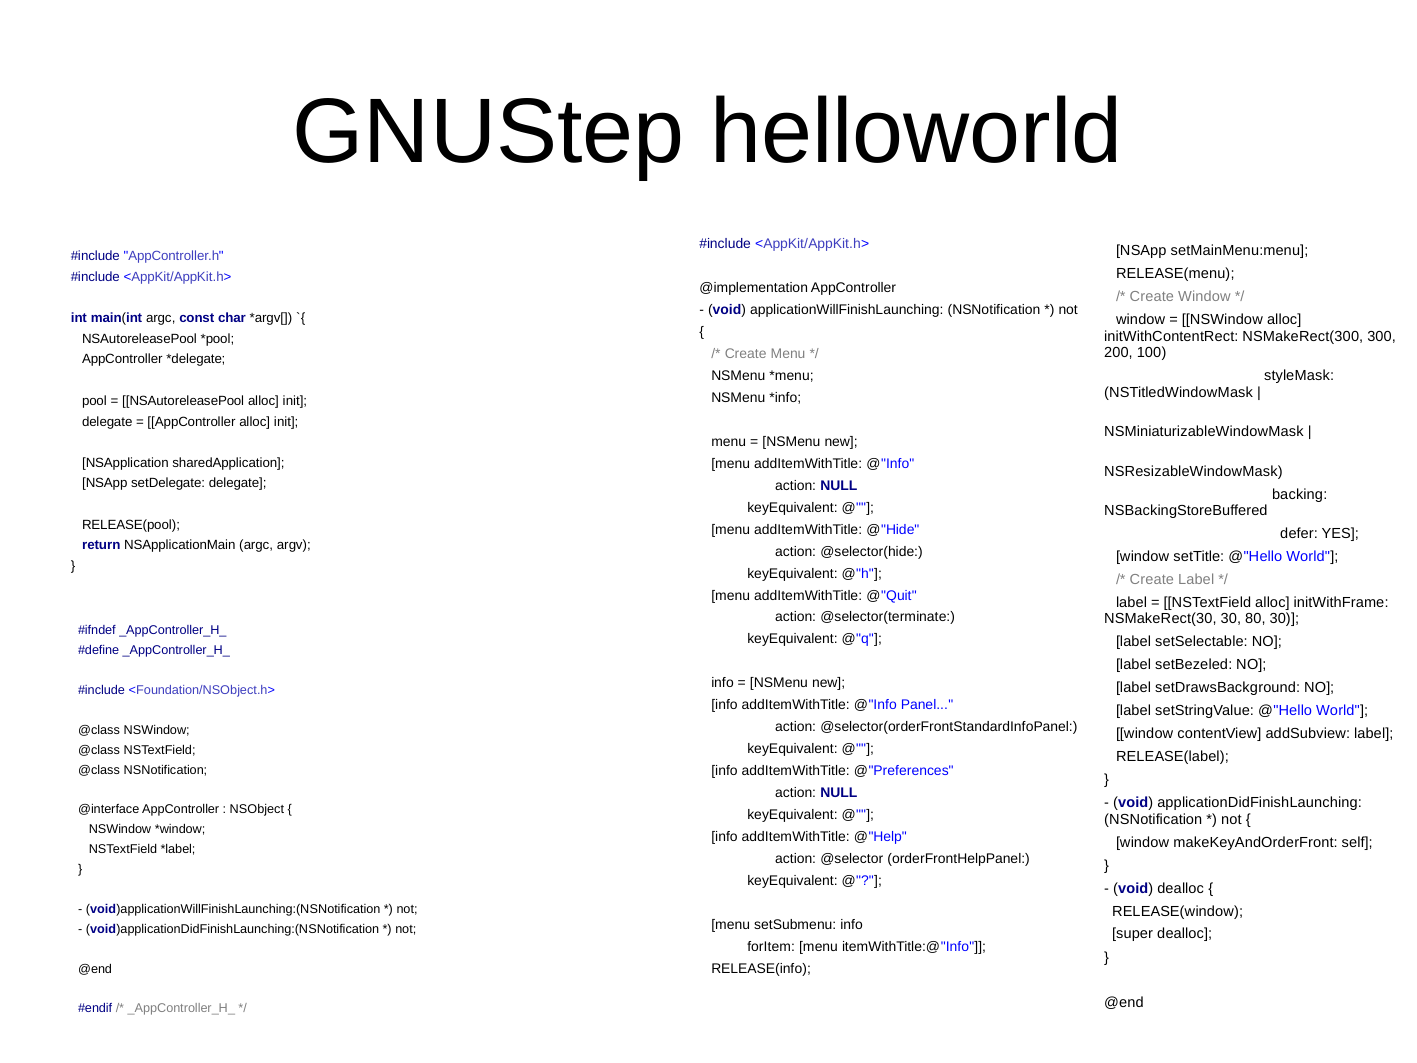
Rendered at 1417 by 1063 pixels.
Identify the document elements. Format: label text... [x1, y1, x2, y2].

list #include <AppKit/AppKit.h> @implementation AppController - (void) applicationWillFinishLaunching: (NSNotification *) not { /* Create Menu */ NSMenu *menu; NSMenu *info; menu = [NSMenu new]; [menu addItemWithTitle: @"Info" action: NULL keyEquivalent: @""]; [menu addItemWithTitle: @"Hide" action: @selector(hide:) keyEquivalent: @"h"]; [menu addItemWithTitle: @"Quit" action: @selector(terminate:) keyEquivalent: @"q"]; info = [NSMenu new]; [info addItemWithTitle: @"Info Panel..." action: @selector(orderFrontStandardInfoPanel:) keyEquivalent: @""]; [info addItemWithTitle: @"Preferences" action: NULL keyEquivalent: @""]; [info addItemWithTitle: @"Help" action: @selector (orderFrontHelpPanel:) keyEquivalent: @"?"]; [menu setSubmenu: info forItem: [menu itemWithTitle:@"Info"]]; RELEASE(info); [699, 235, 1094, 988]
list #include "AppController.h" #include <AppKit/AppKit.h> int main(int argc, const char *argv[]) `{ NSAutoreleasePool *pool; AppController *delegate; pool = [[NSAutoreleasePool alloc] init]; delegate = [[AppController alloc] init]; [NSApplication sharedApplication]; [NSApp setDelegate: delegate]; RELEASE(pool); return NSApplicationMain (argc, argv); } [70, 248, 693, 584]
list [NSApp setMainMenu:menu]; RELEASE(menu); /* Create Window */ window = [[NSWindow alloc] initWithContentRect: NSMakeRect(300, 300, 200, 100) styleMask: (NSTitledWindowMask | NSMiniaturizableWindowMask | NSResizableWindowMask) backing: NSBackingStoreBuffered defer: YES]; [window setTitle: @"Hello World"]; /* Create Label */ label = [[NSTextField alloc] initWithFrame: NSMakeRect(30, 30, 80, 30)]; [label setSelectable: NO]; [label setBezeled: NO]; [label setDrawsBackground: NO]; [label setStringValue: @"Hello World"]; [[window contentView] addSubview: label]; RELEASE(label); } - (void) applicationDidFinishLaunching: (NSNotification *) not { [window makeKeyAndOrderFront: self]; } - (void) dealloc { RELEASE(window); [super dealloc]; } @end [1104, 219, 1401, 1032]
list #ifndef _AppController_H_ #define _AppController_H_ #include <Foundation/NSObject.h> @class NSWindow; @class NSTextField; @class NSNotification; @interface AppController : NSObject { NSWindow *window; NSTextField *label; } - (void)applicationWillFinishLaunching:(NSNotification *) not; - (void)applicationDidFinishLaunching:(NSNotification *) not; @end #endif /* _AppController_H_ */ [78, 623, 701, 1030]
title GNUStep helloworld [70, 42, 1346, 220]
